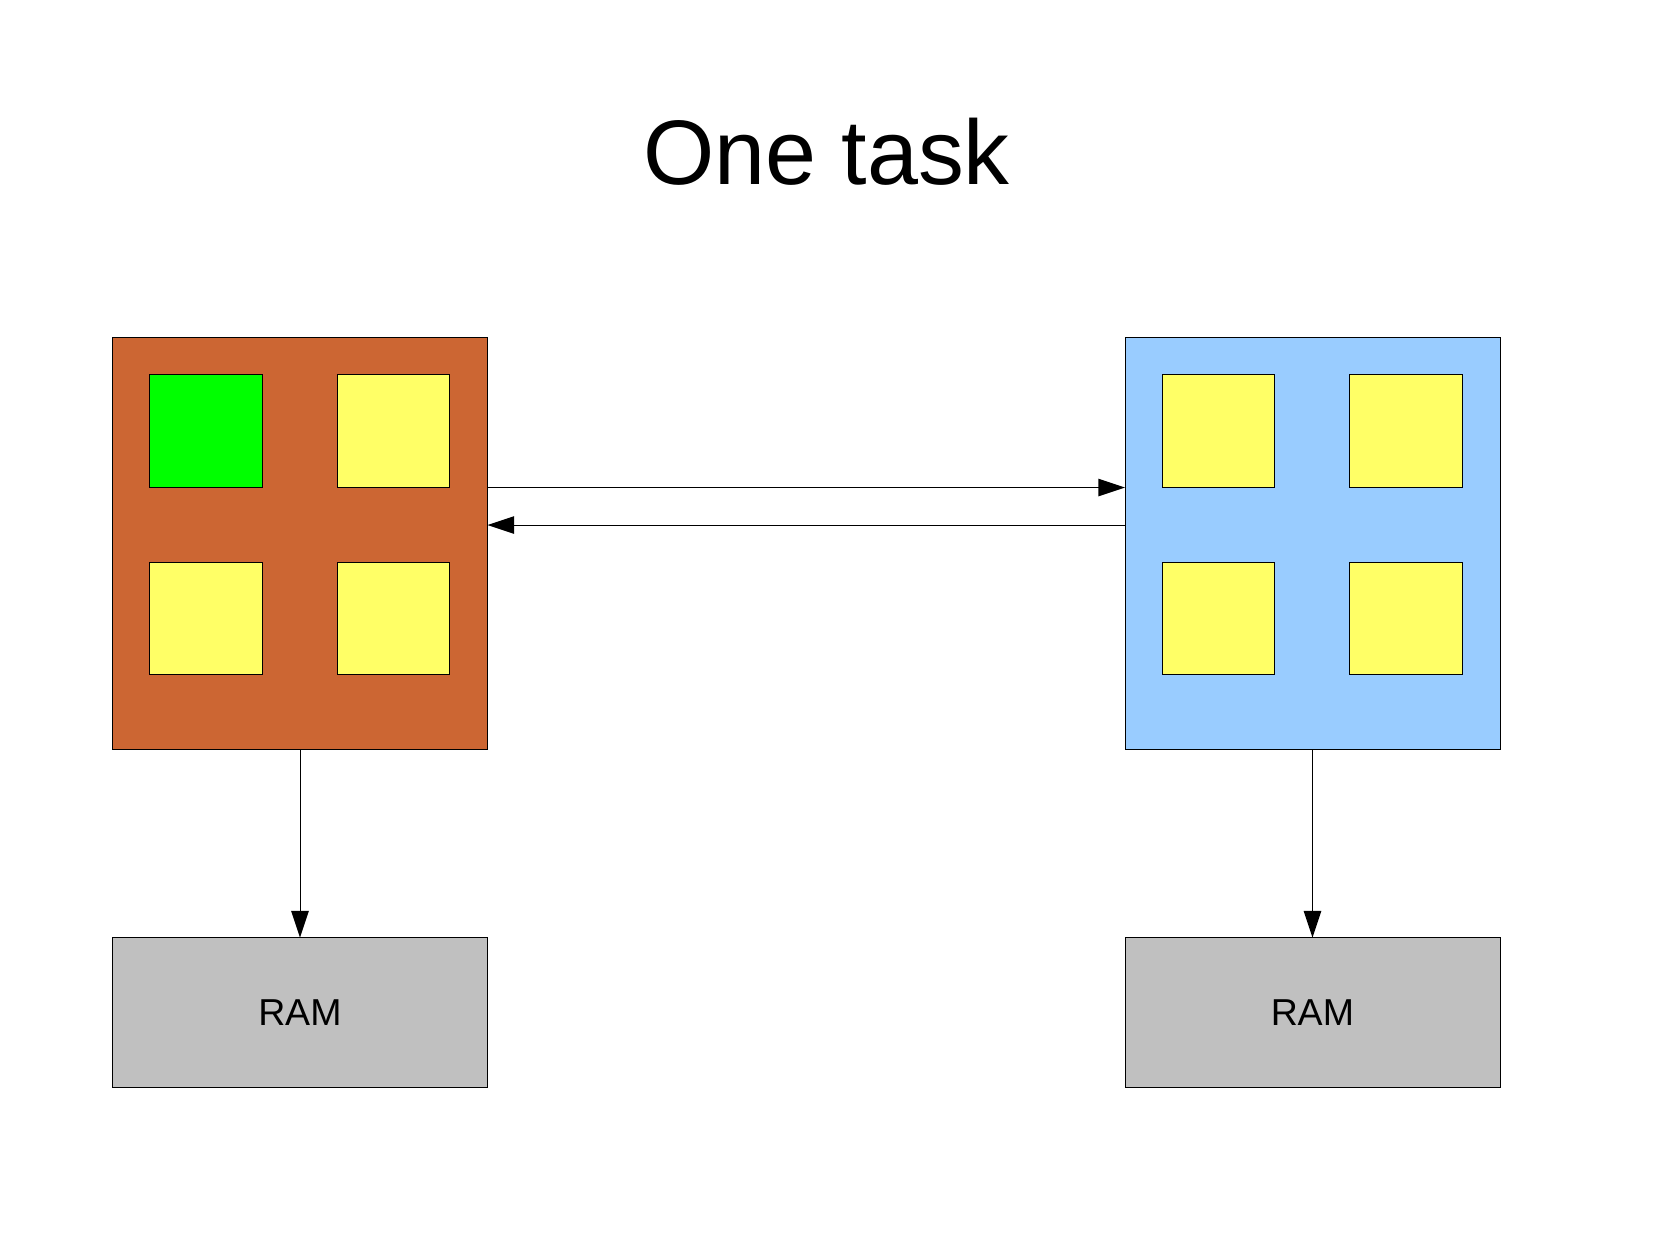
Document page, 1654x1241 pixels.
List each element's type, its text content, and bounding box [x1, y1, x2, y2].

title One task [82, 49, 1571, 257]
text_box [1125, 337, 1501, 750]
text_box [112, 337, 488, 750]
text_box RAM [112, 937, 488, 1088]
text_box RAM [1125, 937, 1501, 1088]
